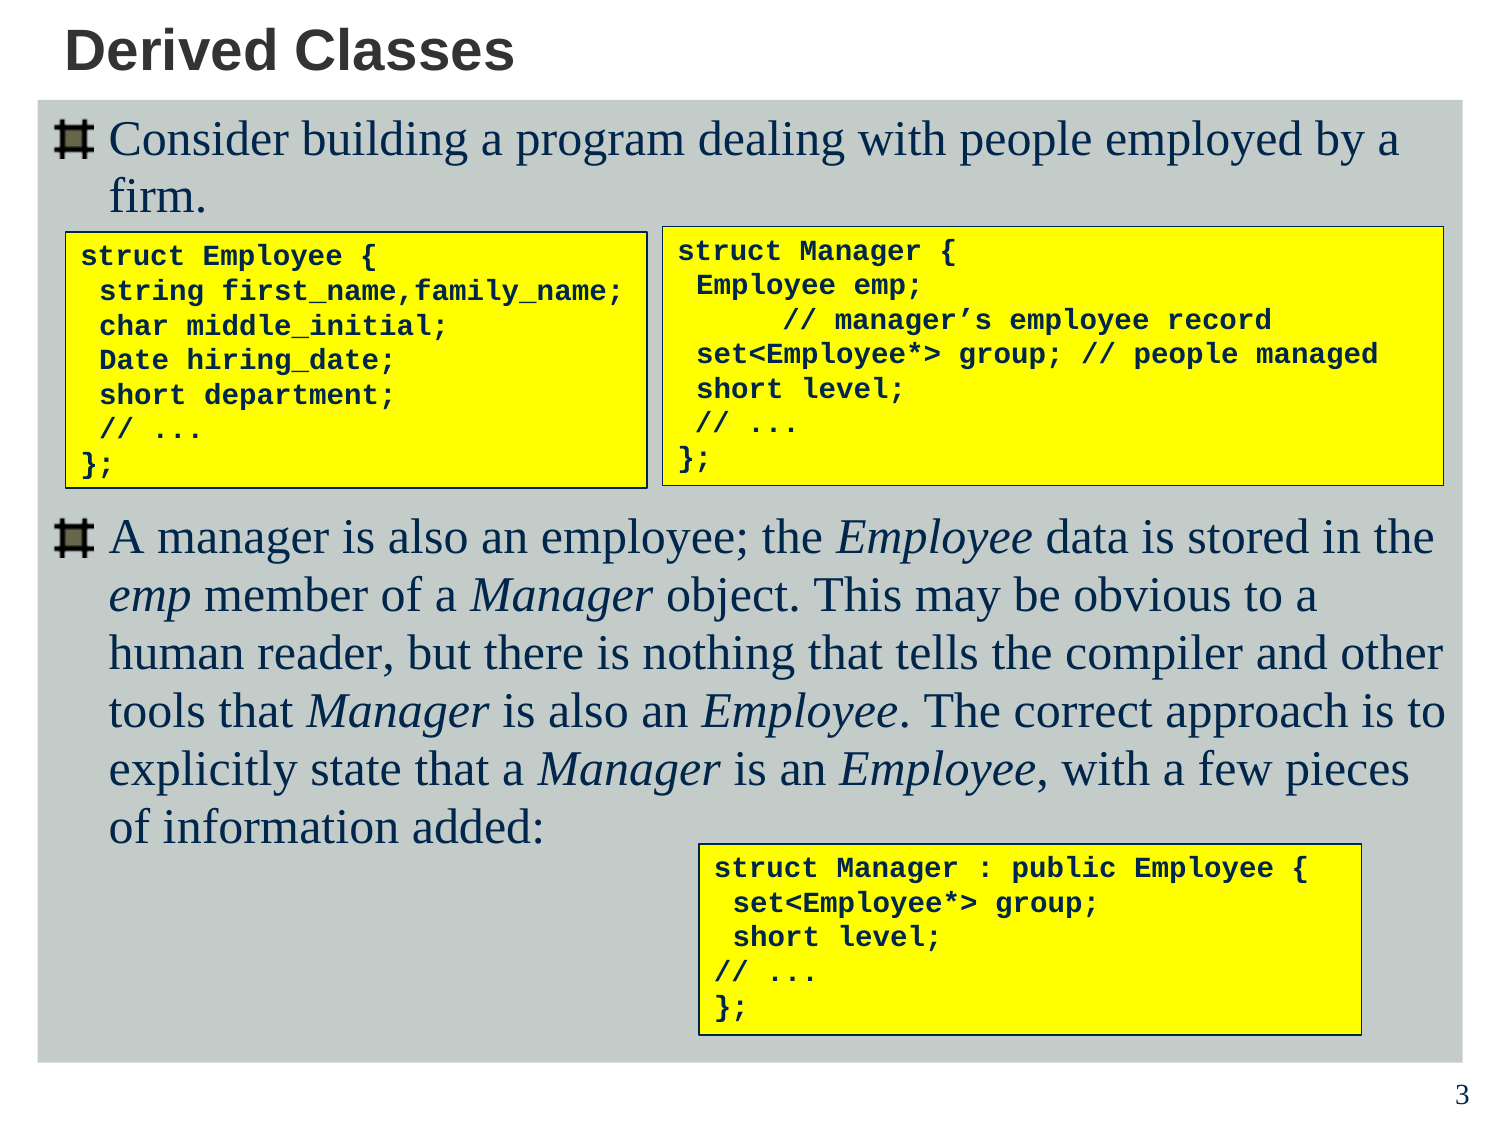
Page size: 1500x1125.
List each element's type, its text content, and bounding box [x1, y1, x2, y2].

text_box struct Manager { Employee emp; // manager’s employee record set<Employee*> group; // people managed short level; // ... }; [662, 226, 1444, 521]
title Derived Classes [50, 0, 1450, 91]
list Consider building a program dealing with people employed by a firm. A manager is also an employee; the Employee data is stored in the emp member of a Manager object. This may be obvious to a human reader, but there is nothing that tells the compiler and other tools that Manager is also an Employee. The correct approach is to explicitly state that a Manager is an Employee, with a few pieces of information added: [37, 99, 1463, 1063]
text_box struct Manager : public Employee { set<Employee*> group; short level; // ... }; [699, 844, 1362, 1036]
text_box struct Employee { string first_name,family_name; char middle_initial; Date hiring_date; short department; // ... }; [65, 232, 647, 498]
